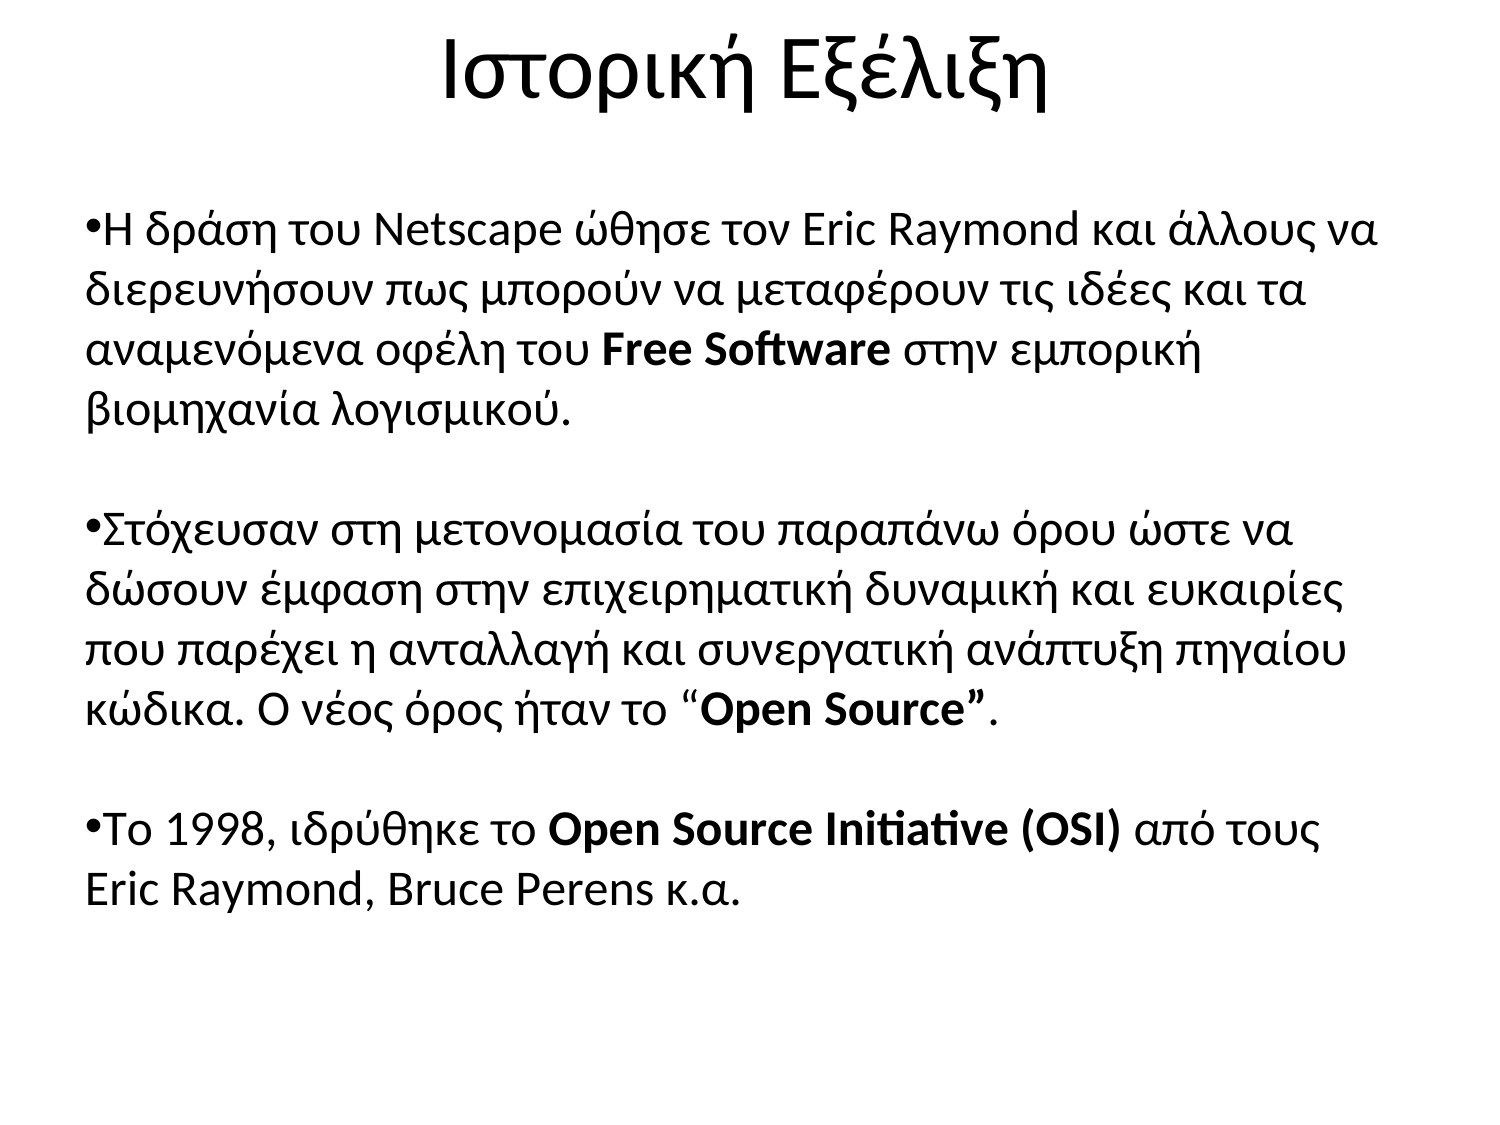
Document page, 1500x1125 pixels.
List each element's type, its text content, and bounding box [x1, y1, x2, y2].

text_box Ιστορική Εξέλιξη [70, 0, 1421, 187]
text_box H δράση του Netscape ώθησε τον Eric Raymond και άλλους να διερευνήσουν πως μπορούν να μεταφέρουν τις ιδέες και τα αναμενόμενα οφέλη του Free Software στην εμπορική βιομηχανία λογισμικού. Στόχευσαν στη μετονομασία του παραπάνω όρου ώστε να δώσουν έμφαση στην επιχειρηματική δυναμική και ευκαιρίες που παρέχει η ανταλλαγή και συνεργατική ανάπτυξη πηγαίου κώδικα. Ο νέος όρος ήταν το “Open Source”. Το 1998, ιδρύθηκε το Open Source Initiative (ΟSI) από τους Eric Raymond, Bruce Perens κ.α. [70, 187, 1421, 930]
